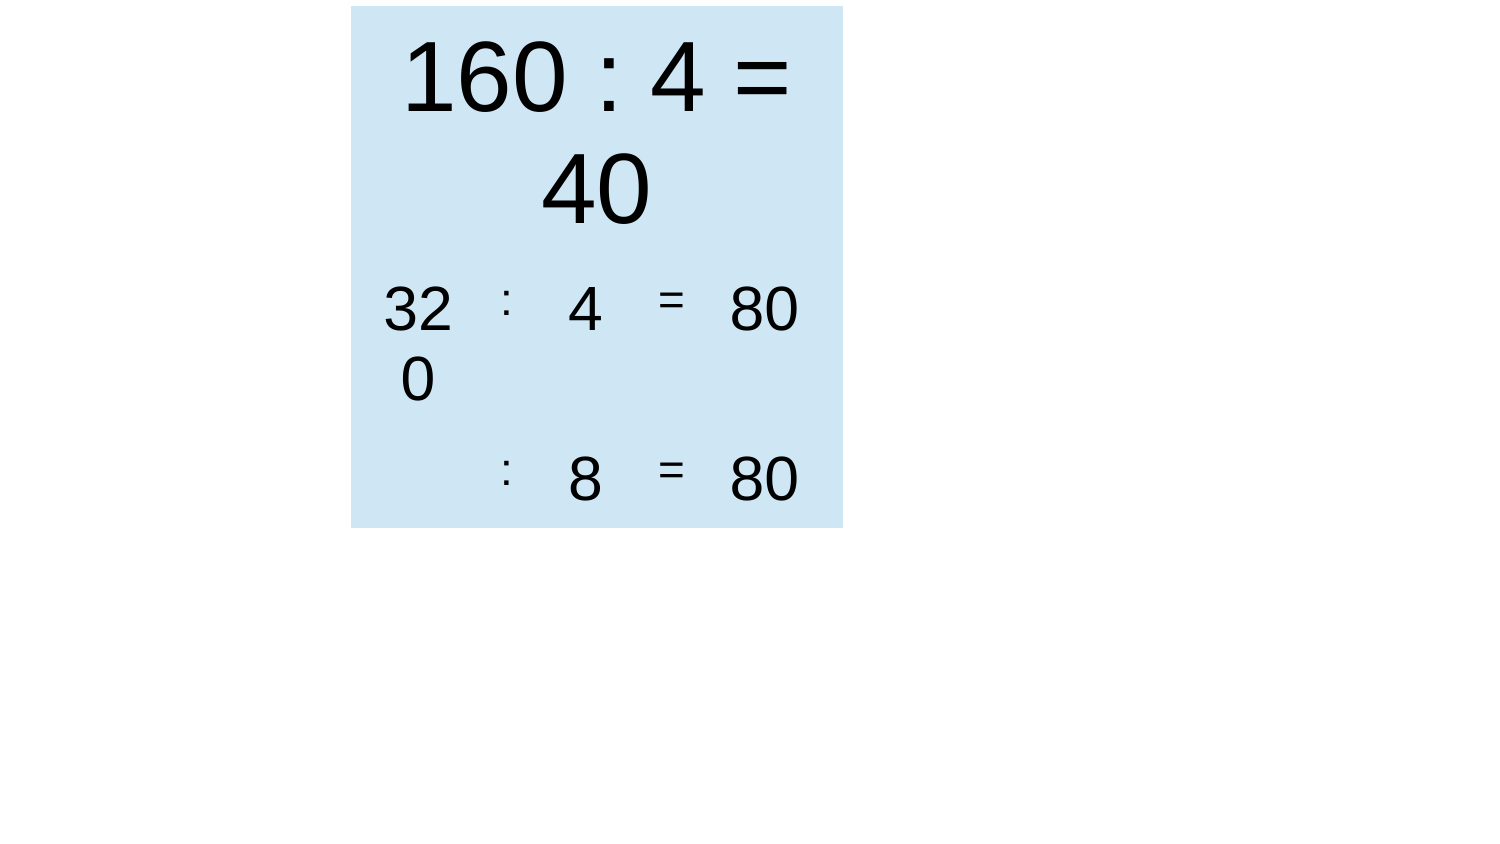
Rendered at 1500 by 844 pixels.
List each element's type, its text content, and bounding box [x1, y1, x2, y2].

table_cell = [643, 259, 686, 429]
table_cell 4 [528, 259, 643, 429]
table_cell : [485, 259, 528, 429]
table_cell 80 [686, 259, 843, 429]
table_header 160 : 4 = 40 [351, 6, 843, 259]
table_cell = [643, 429, 686, 528]
table_cell 8 [528, 429, 643, 528]
table_cell 80 [686, 429, 843, 528]
table_cell : [485, 429, 528, 528]
table_cell [351, 429, 485, 528]
table_cell 320 [351, 259, 485, 429]
